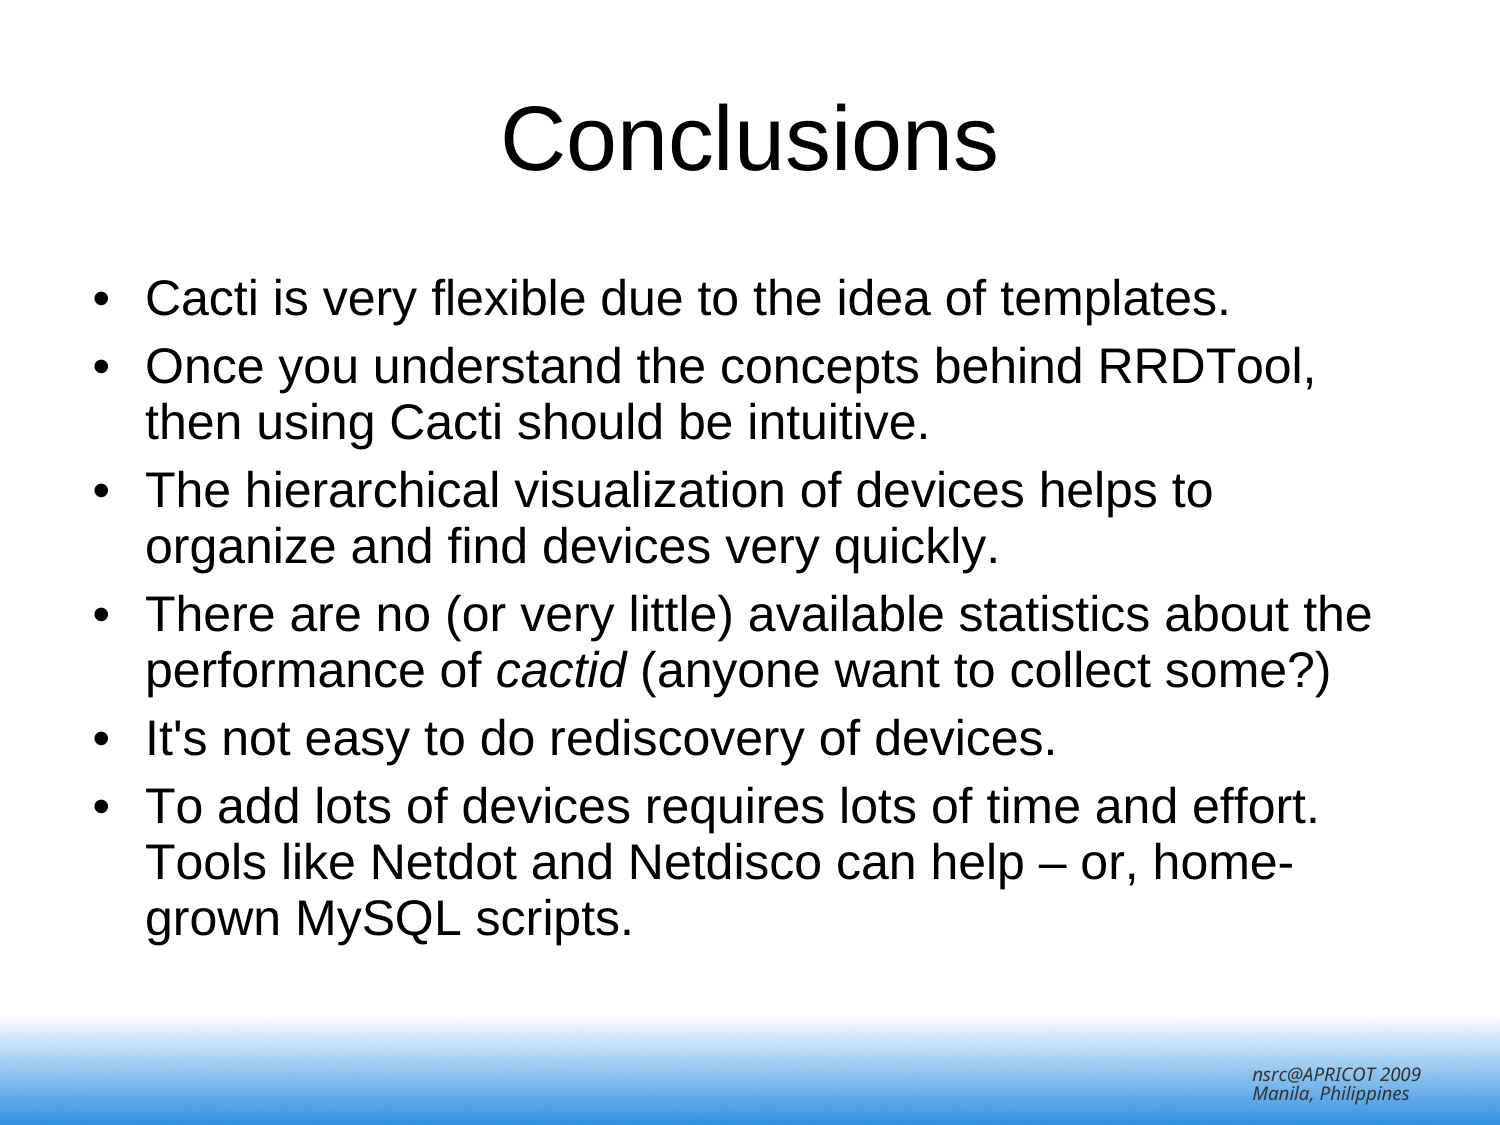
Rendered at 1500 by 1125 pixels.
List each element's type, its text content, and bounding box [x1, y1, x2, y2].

picture [0, 1012, 1500, 1125]
list Cacti is very flexible due to the idea of templates. Once you understand the concepts behind RRDTool, then using Cacti should be intuitive. The hierarchical visualization of devices helps to organize and find devices very quickly. There are no (or very little) available statistics about the performance of cactid (anyone want to collect some?) It's not easy to do rediscovery of devices. To add lots of devices requires lots of time and effort. Tools like Netdot and Netdisco can help – or, home-grown MySQL scripts. [75, 262, 1426, 1006]
title Conclusions [75, 45, 1426, 233]
